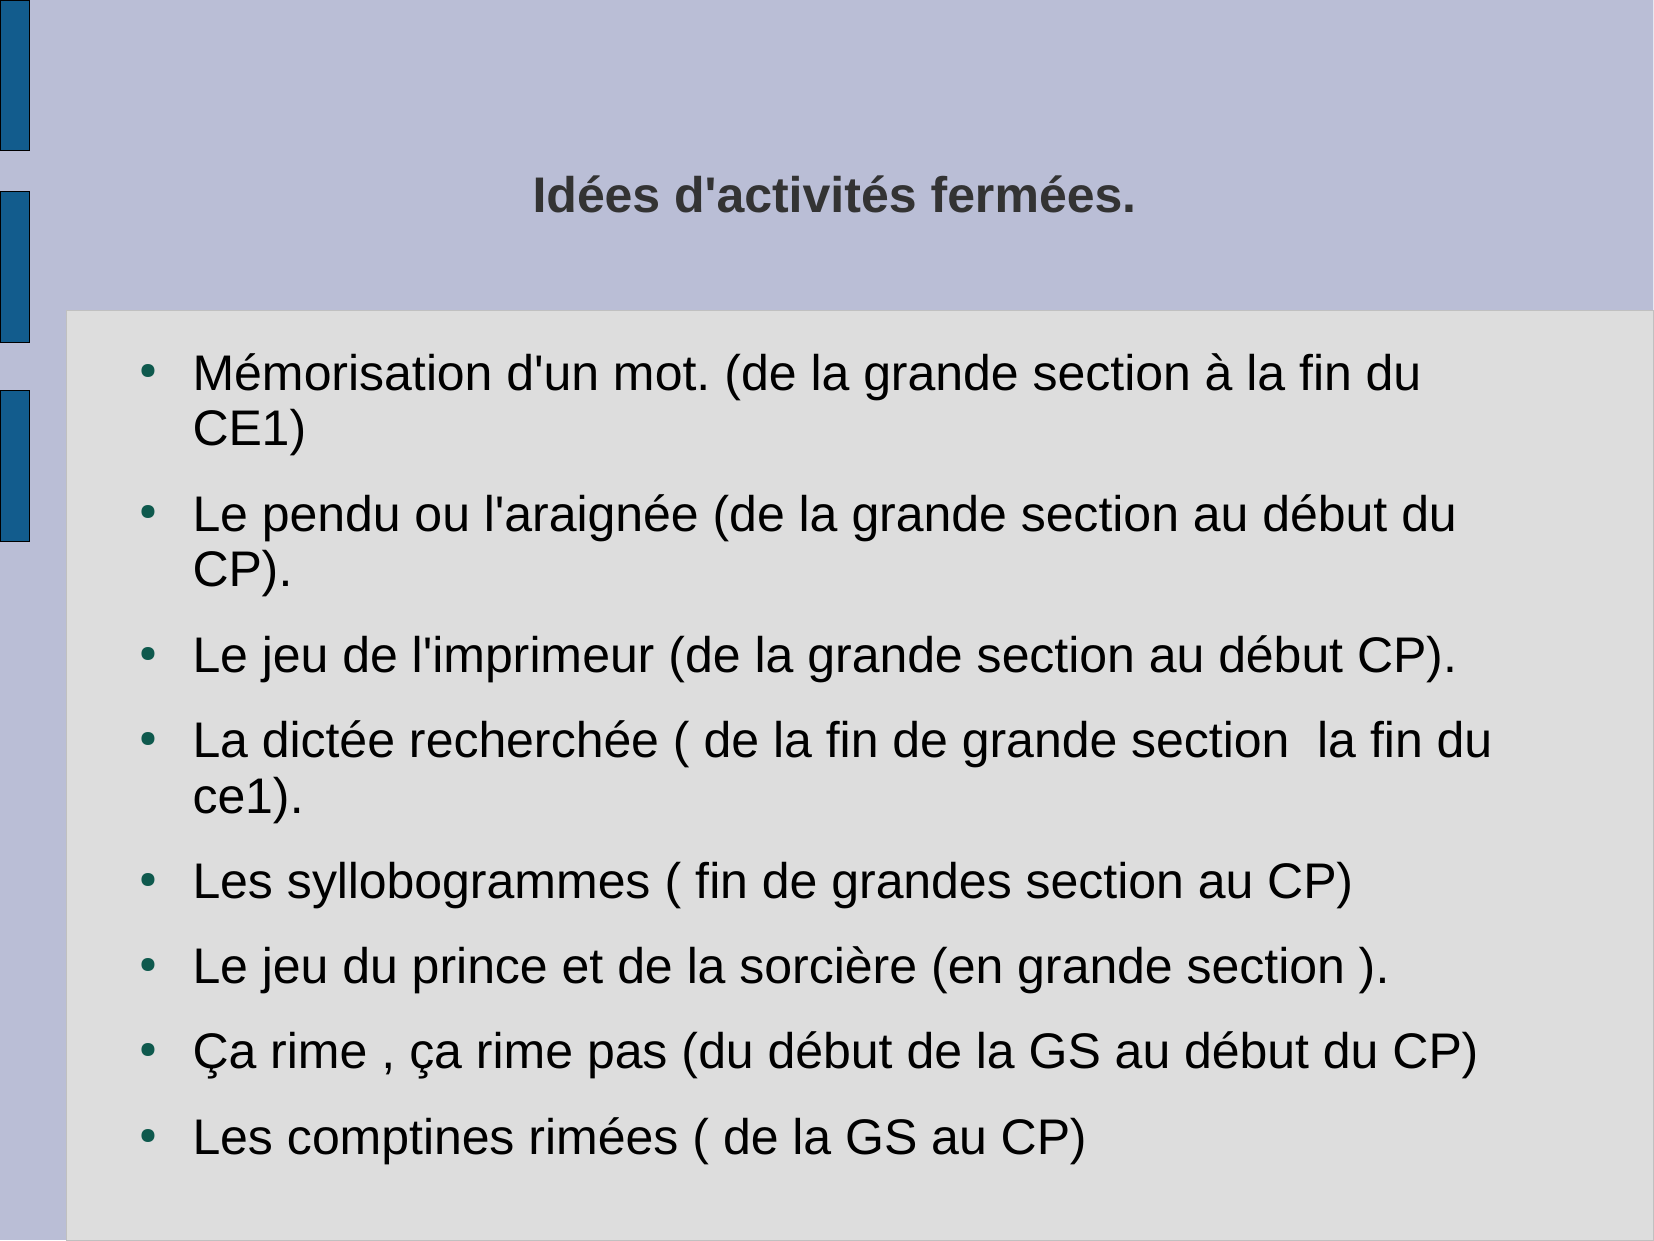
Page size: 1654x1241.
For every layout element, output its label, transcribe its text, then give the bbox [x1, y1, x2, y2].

list Mémorisation d'un mot. (de la grande section à la fin du CE1) Le pendu ou l'araignée (de la grande section au début du CP). Le jeu de l'imprimeur (de la grande section au début CP). La dictée recherchée ( de la fin de grande section la fin du ce1). Les syllobogrammes ( fin de grandes section au CP) Le jeu du prince et de la sorcière (en grande section ). Ça rime , ça rime pas (du début de la GS au début du CP) Les comptines rimées ( de la GS au CP) [121, 344, 1534, 1165]
title Idées d'activités fermées. [121, 91, 1534, 299]
